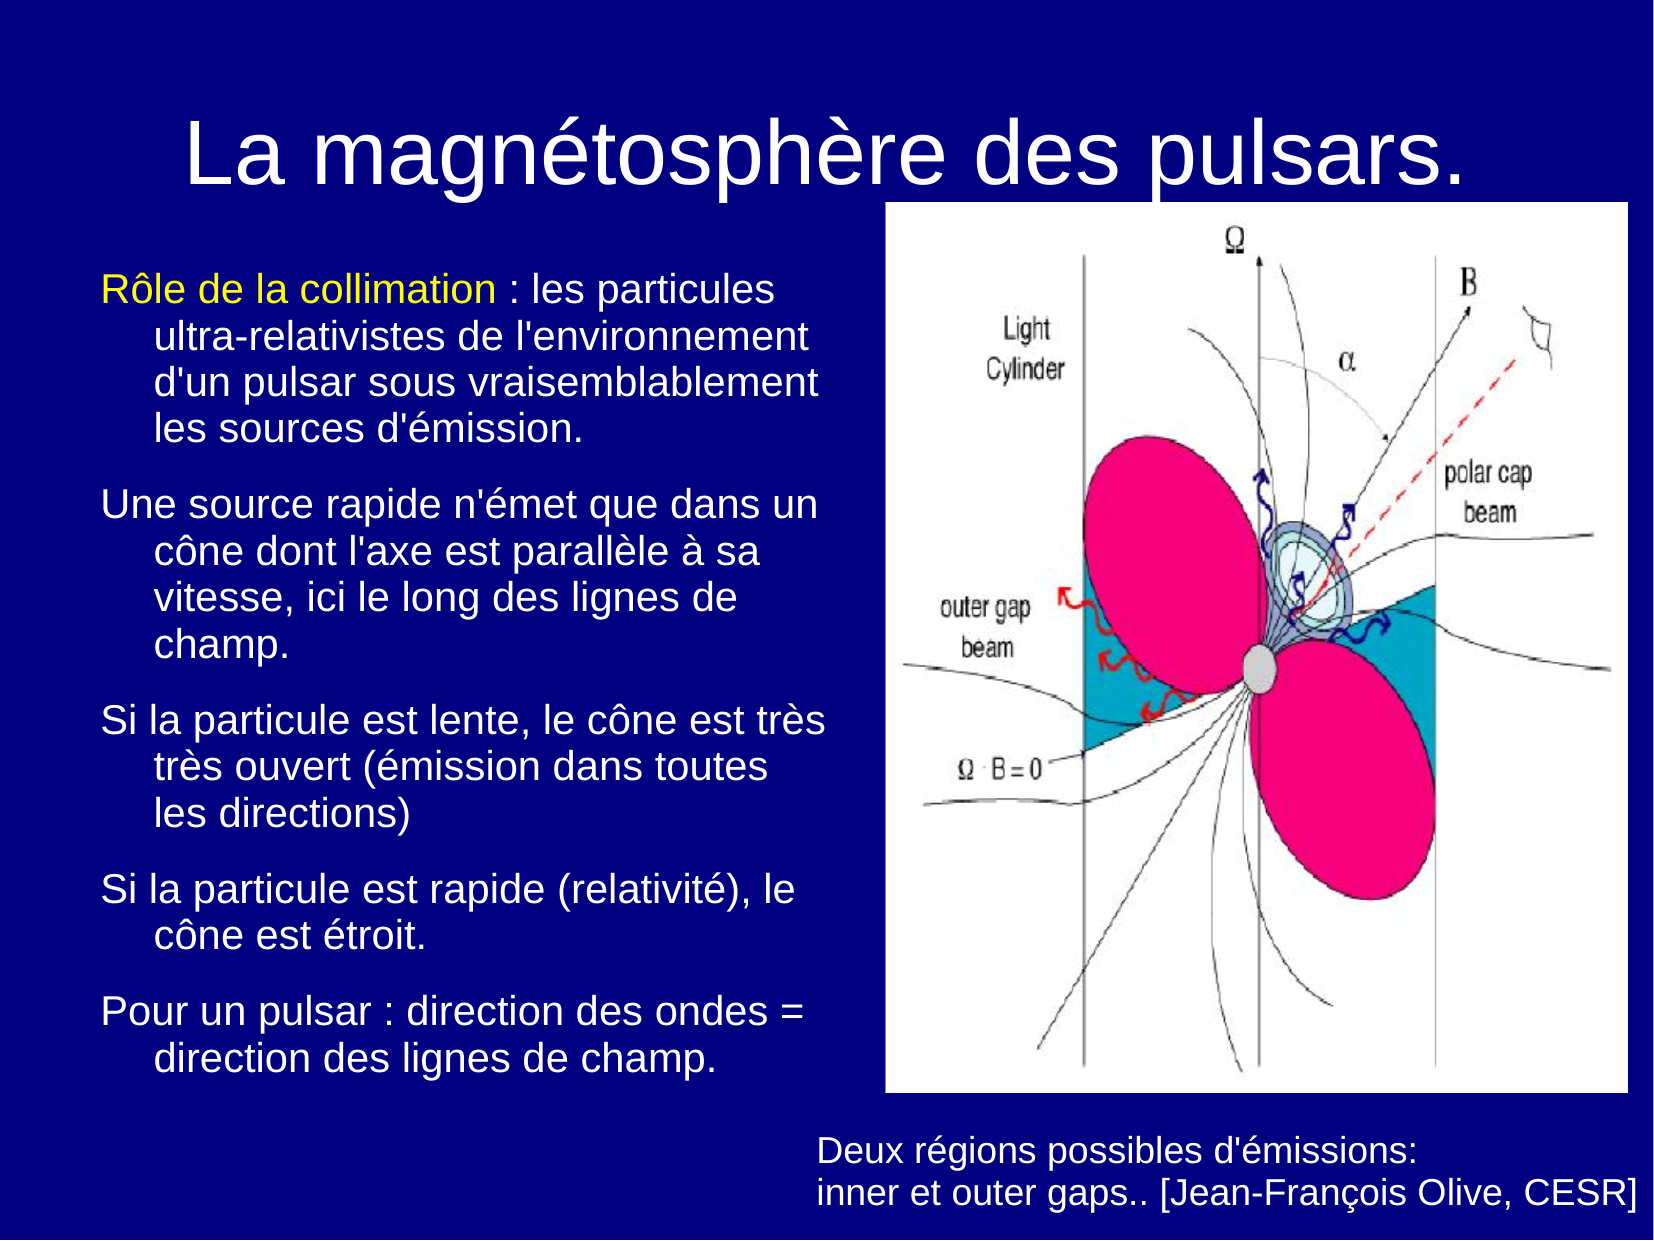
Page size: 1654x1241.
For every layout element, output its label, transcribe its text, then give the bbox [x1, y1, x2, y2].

text_box Deux régions possibles d'émissions: inner et outer gaps.. [Jean-François Olive, CESR] [801, 1122, 1654, 1221]
title La magnétosphère des pulsars. [82, 49, 1571, 257]
list Rôle de la collimation : les particules ultra-relativistes de l'environnement d'un pulsar sous vraisemblablement les sources d'émission. Une source rapide n'émet que dans un cône dont l'axe est parallèle à sa vitesse, ici le long des lignes de champ. Si la particule est lente, le cône est très très ouvert (émission dans toutes les directions) Si la particule est rapide (relativité), le cône est étroit. Pour un pulsar : direction des ondes = direction des lignes de champ. [82, 265, 827, 1133]
picture [885, 201, 1628, 1093]
